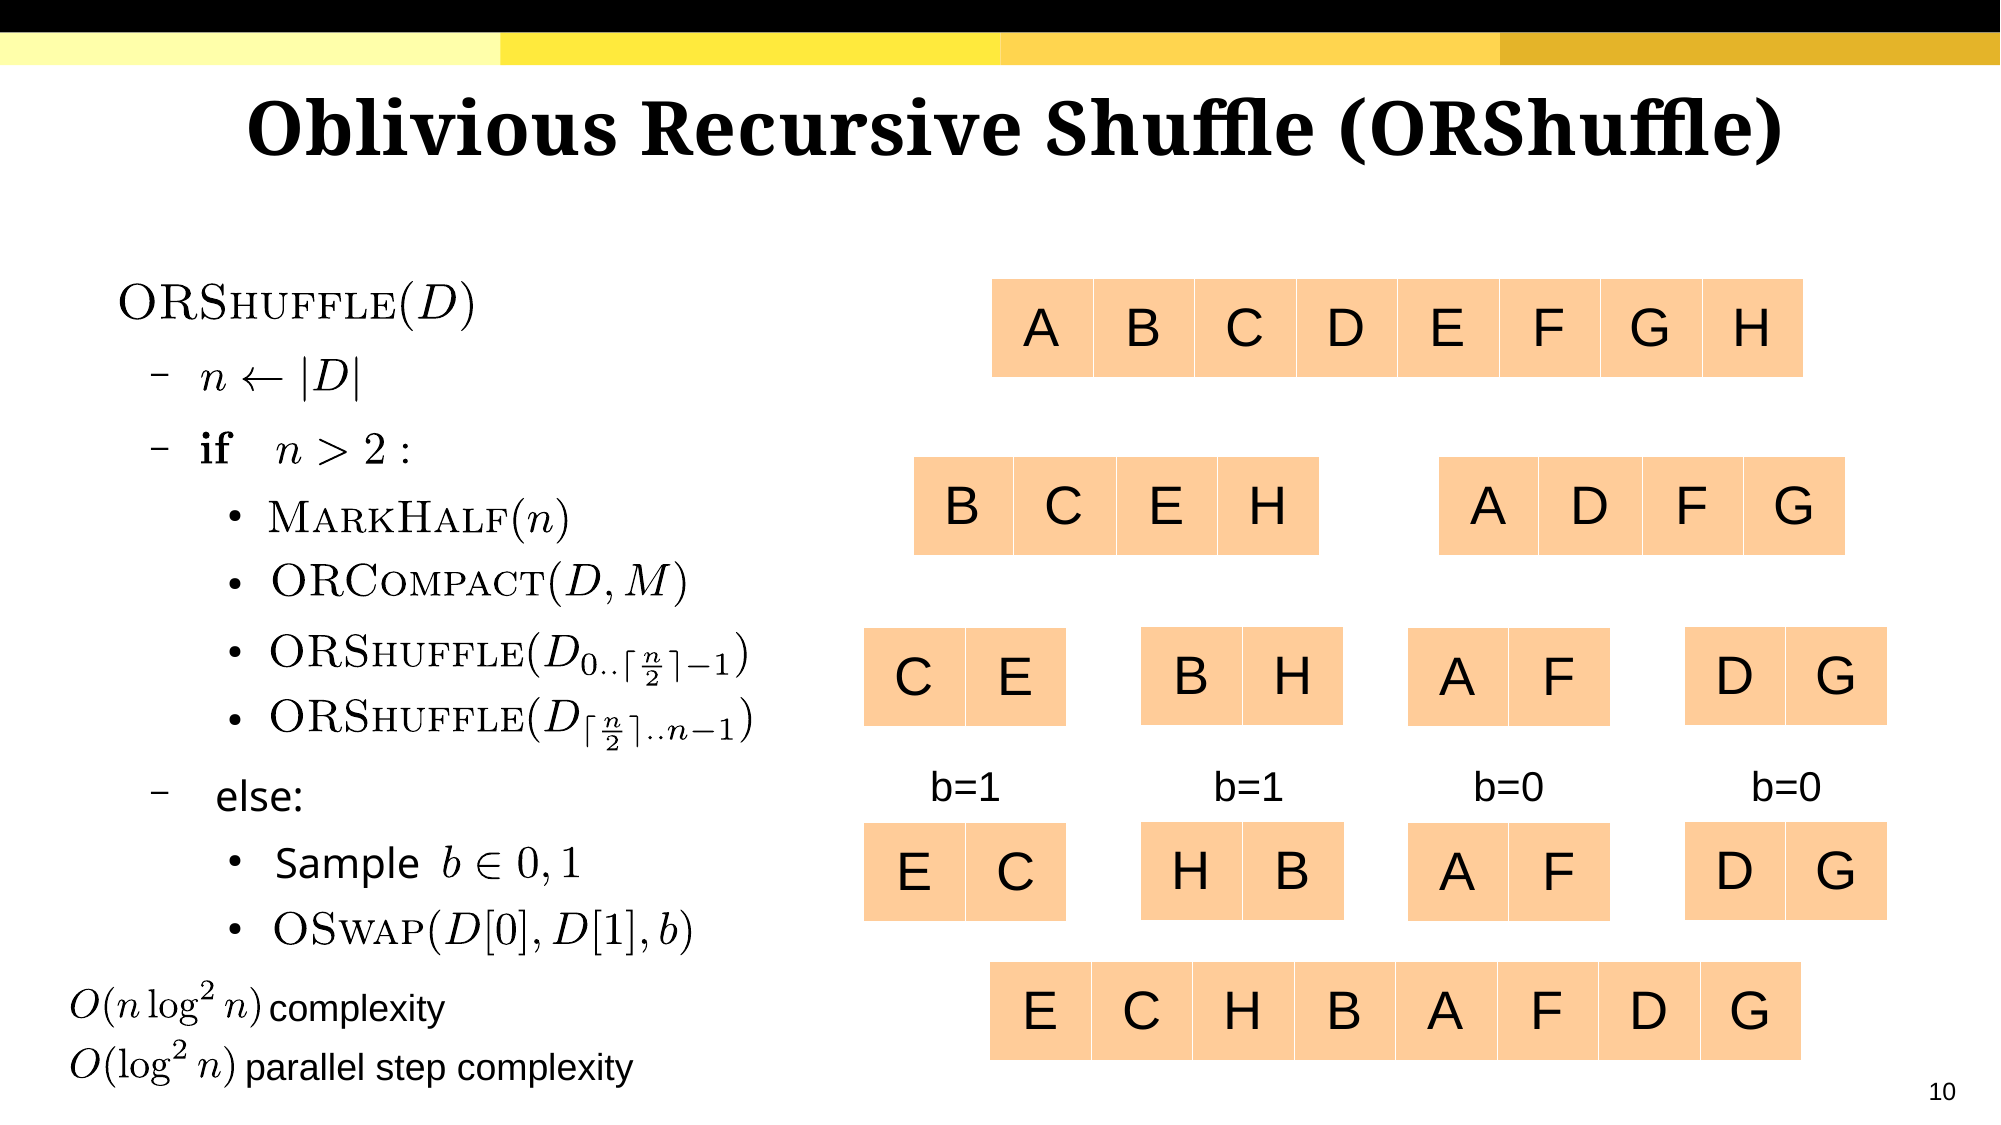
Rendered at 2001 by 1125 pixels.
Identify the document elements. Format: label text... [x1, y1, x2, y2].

text_box [201, 431, 408, 466]
text_box [271, 561, 686, 607]
text_box [273, 909, 692, 956]
text_box [269, 696, 752, 751]
text_box parallel step complexity [230, 1039, 768, 1125]
title Oblivious Recursive Shuffle (ORShuffle) [48, 59, 1985, 207]
text_box 10 [1913, 1069, 1972, 1113]
text_box [201, 356, 358, 402]
text_box [70, 1039, 230, 1088]
text_box [70, 980, 253, 1028]
text_box [269, 632, 747, 686]
text_box [443, 845, 579, 886]
text_box complexity [253, 980, 497, 1039]
list else: Sample [47, 259, 1946, 1067]
text_box [118, 281, 473, 332]
text_box [268, 497, 568, 544]
